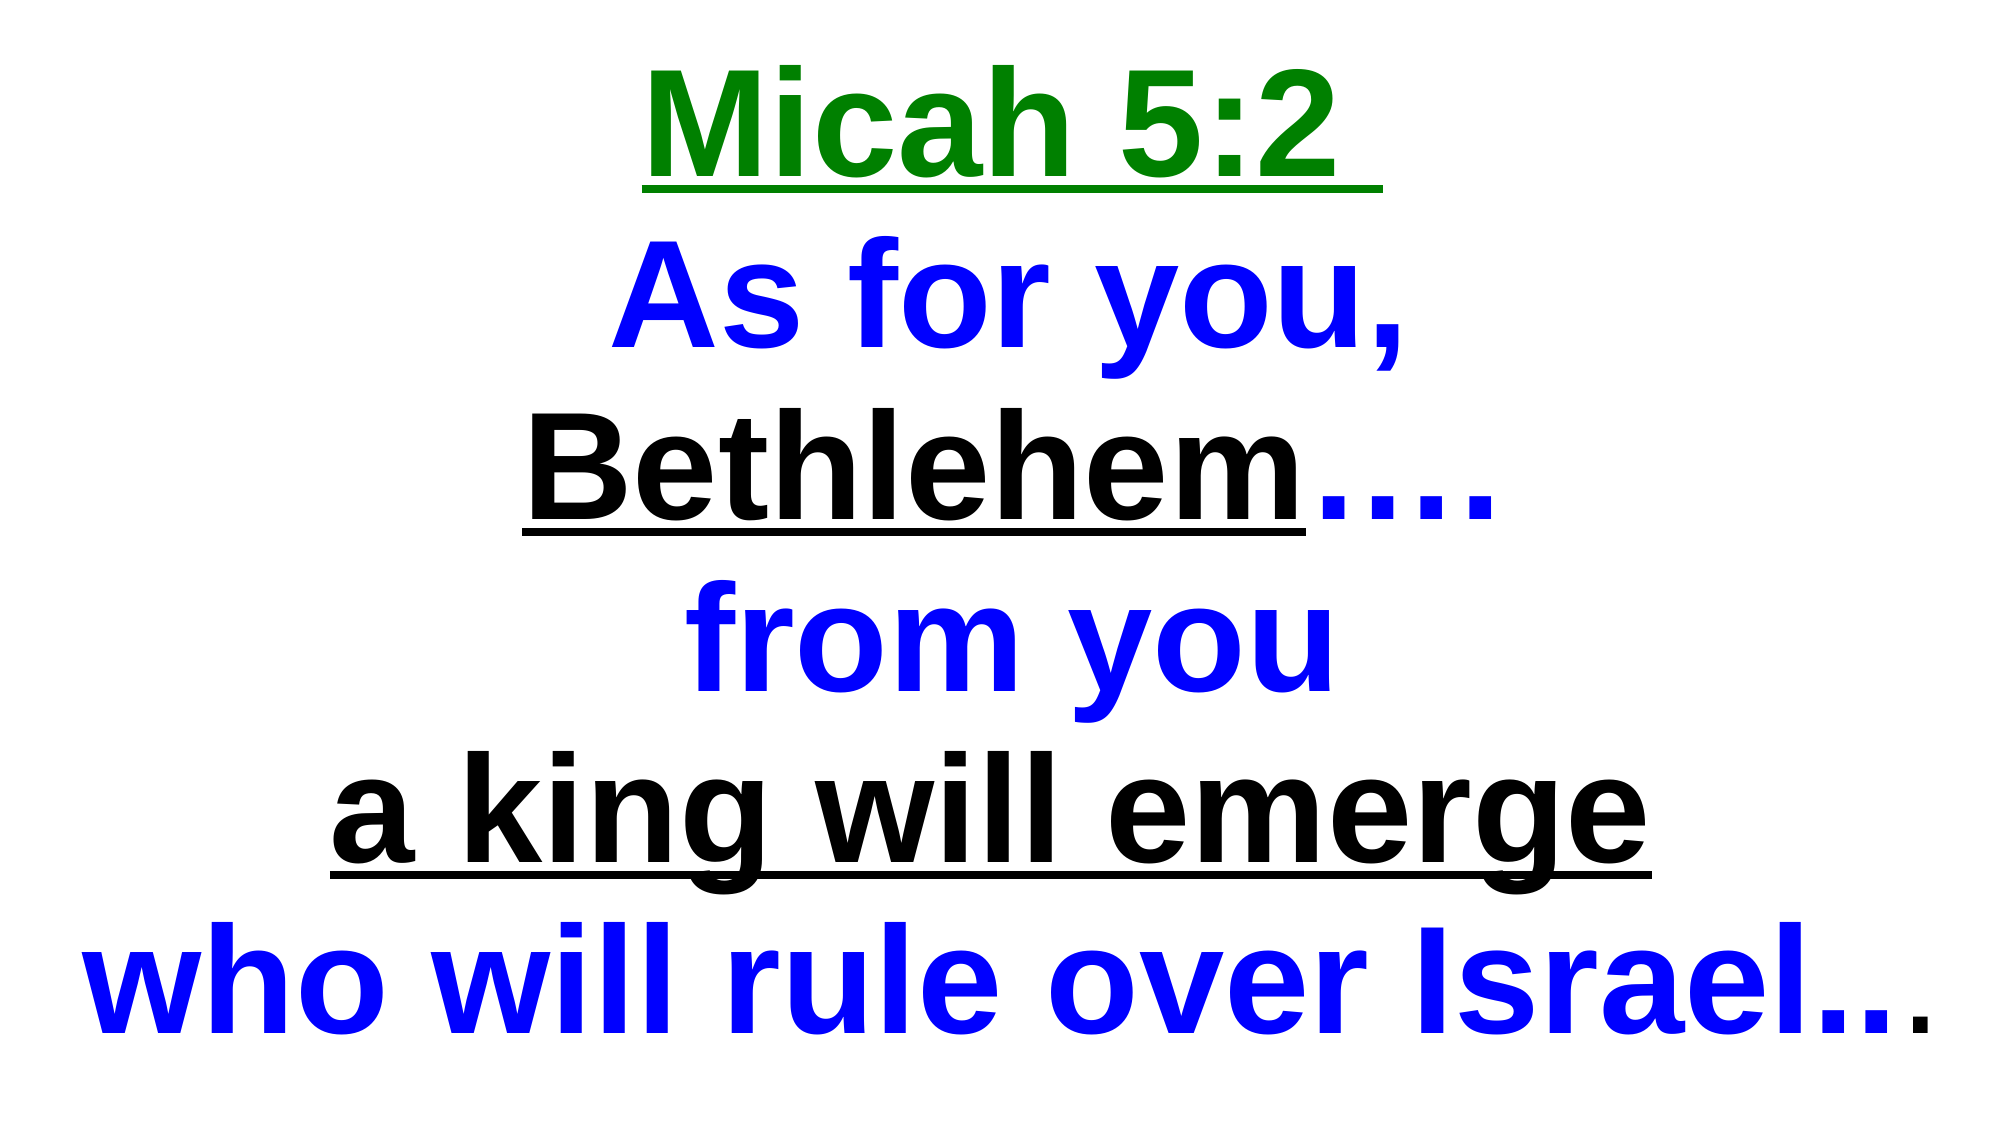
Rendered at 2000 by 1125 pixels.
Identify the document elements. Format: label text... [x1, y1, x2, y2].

list Micah 5:2 As for you, Bethlehem…. from you a king will emerge who will rule over Israel... [37, 37, 1988, 1088]
